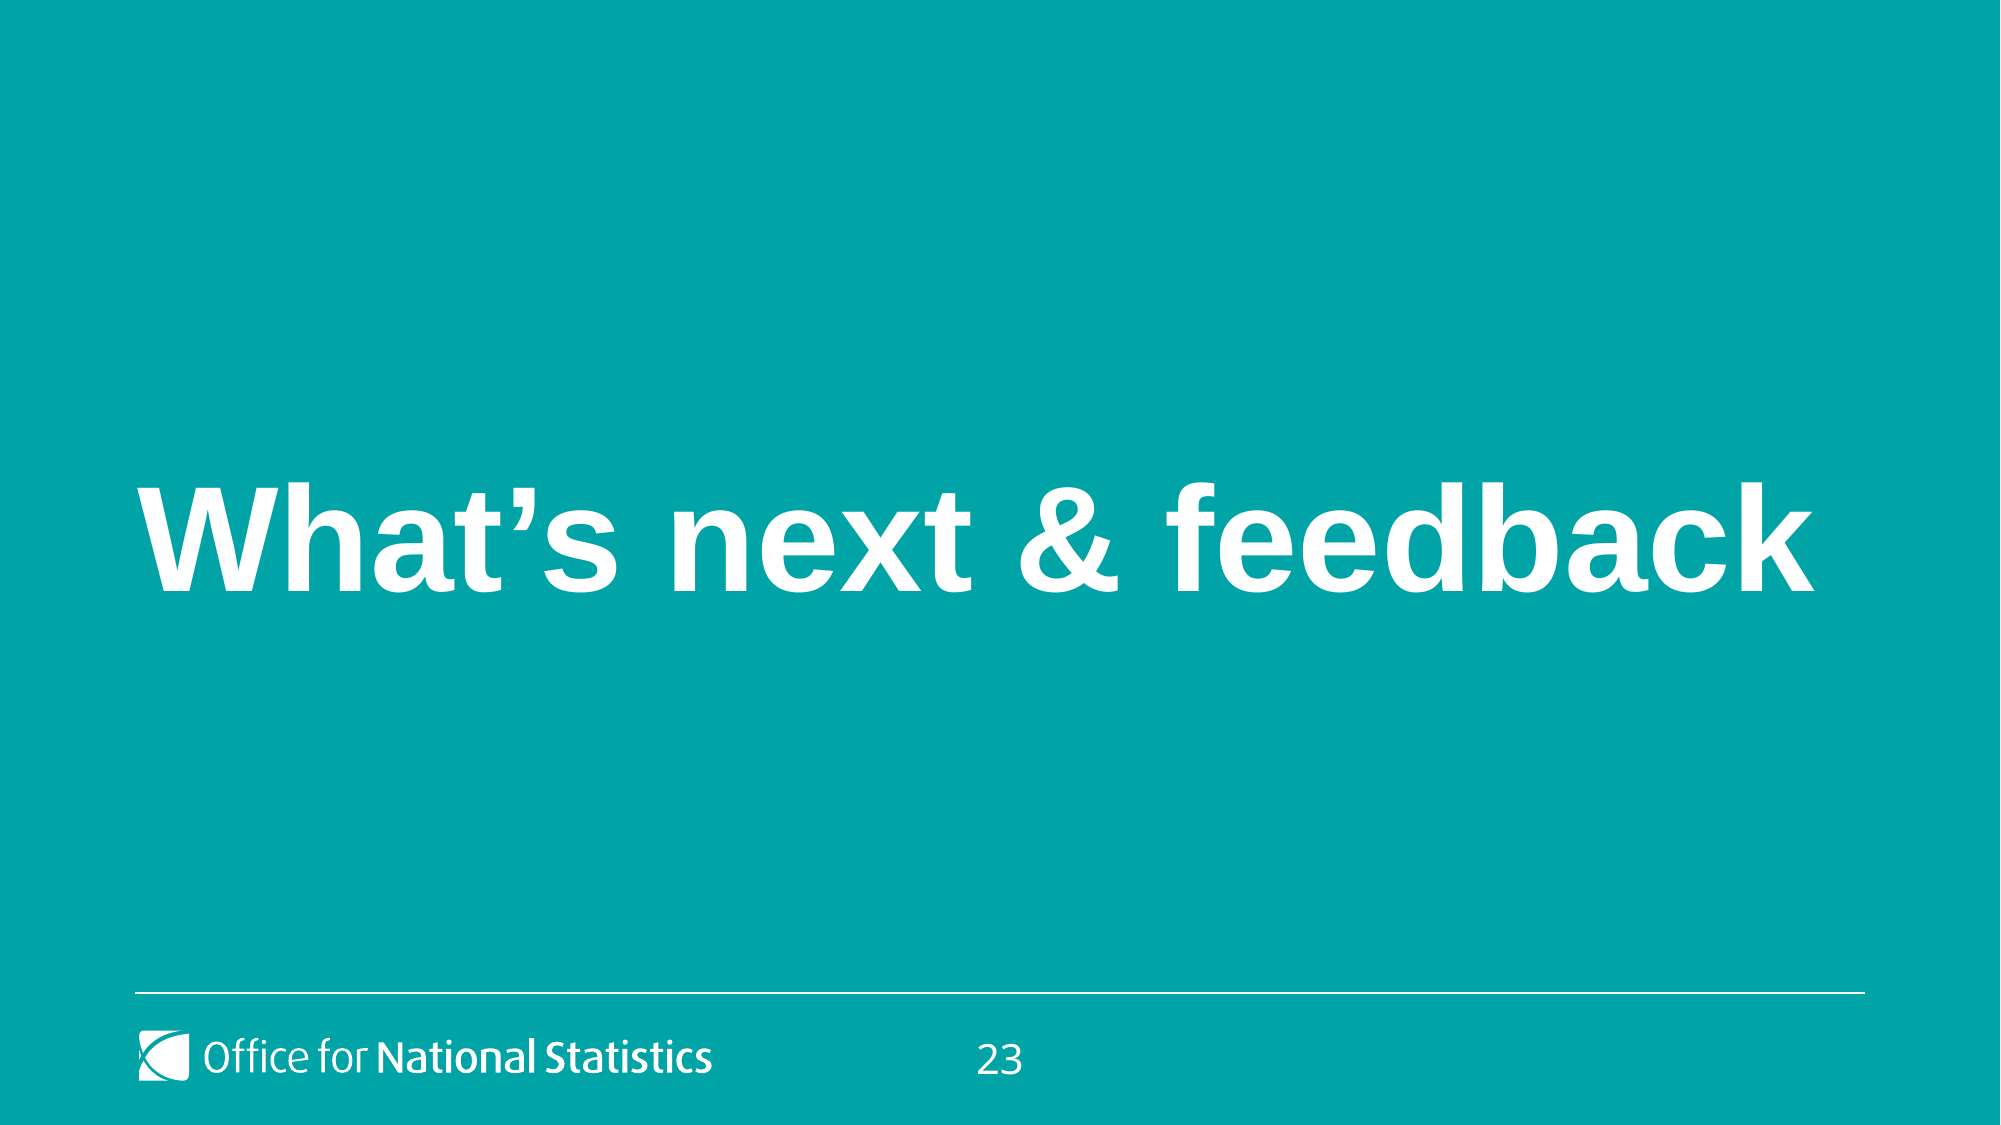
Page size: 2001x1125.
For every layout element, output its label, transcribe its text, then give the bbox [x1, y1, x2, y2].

text_box 23 [764, 1025, 1236, 1086]
title What’s next & feedback [137, 454, 1863, 627]
